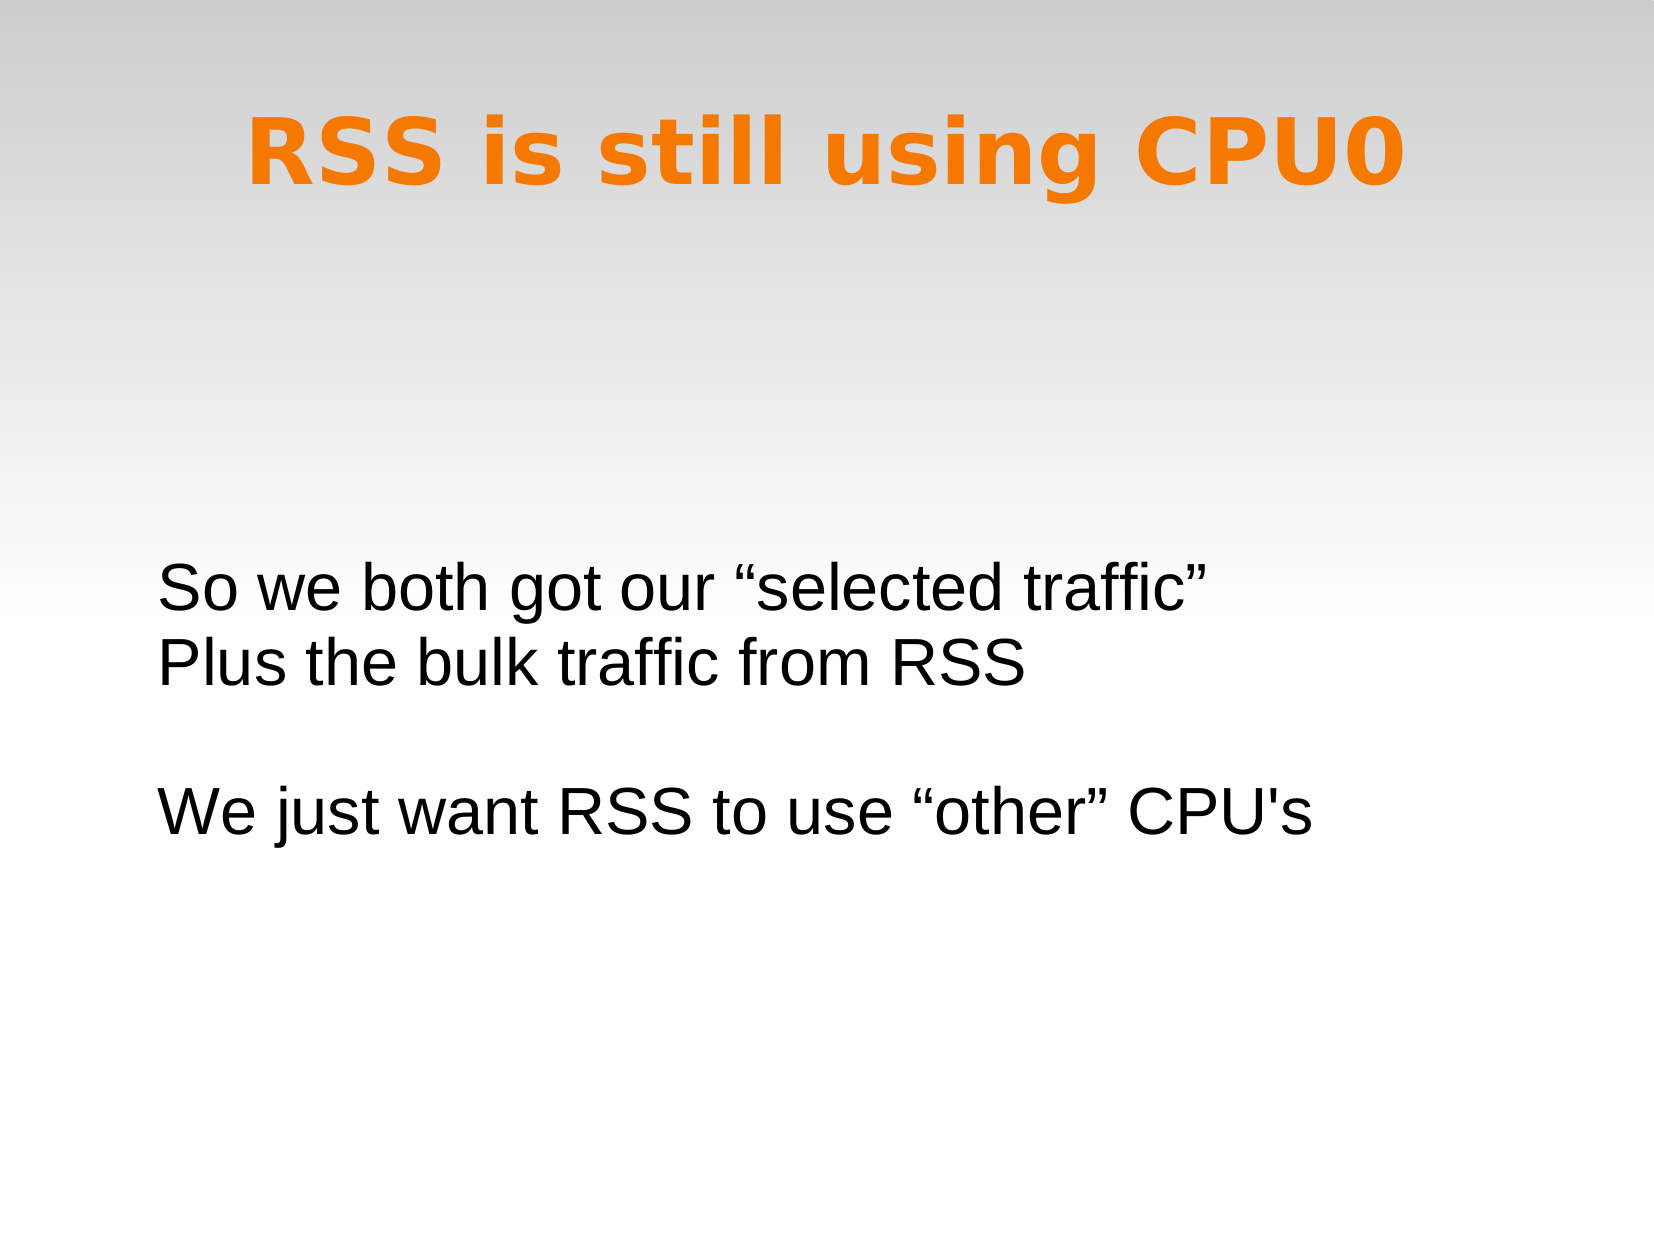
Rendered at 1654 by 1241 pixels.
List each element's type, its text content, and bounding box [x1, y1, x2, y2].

subtitle So we both got our “selected traffic” Plus the bulk traffic from RSS We just want RSS to use “other” CPU's [82, 297, 1571, 1102]
title RSS is still using CPU0 [82, 49, 1571, 257]
